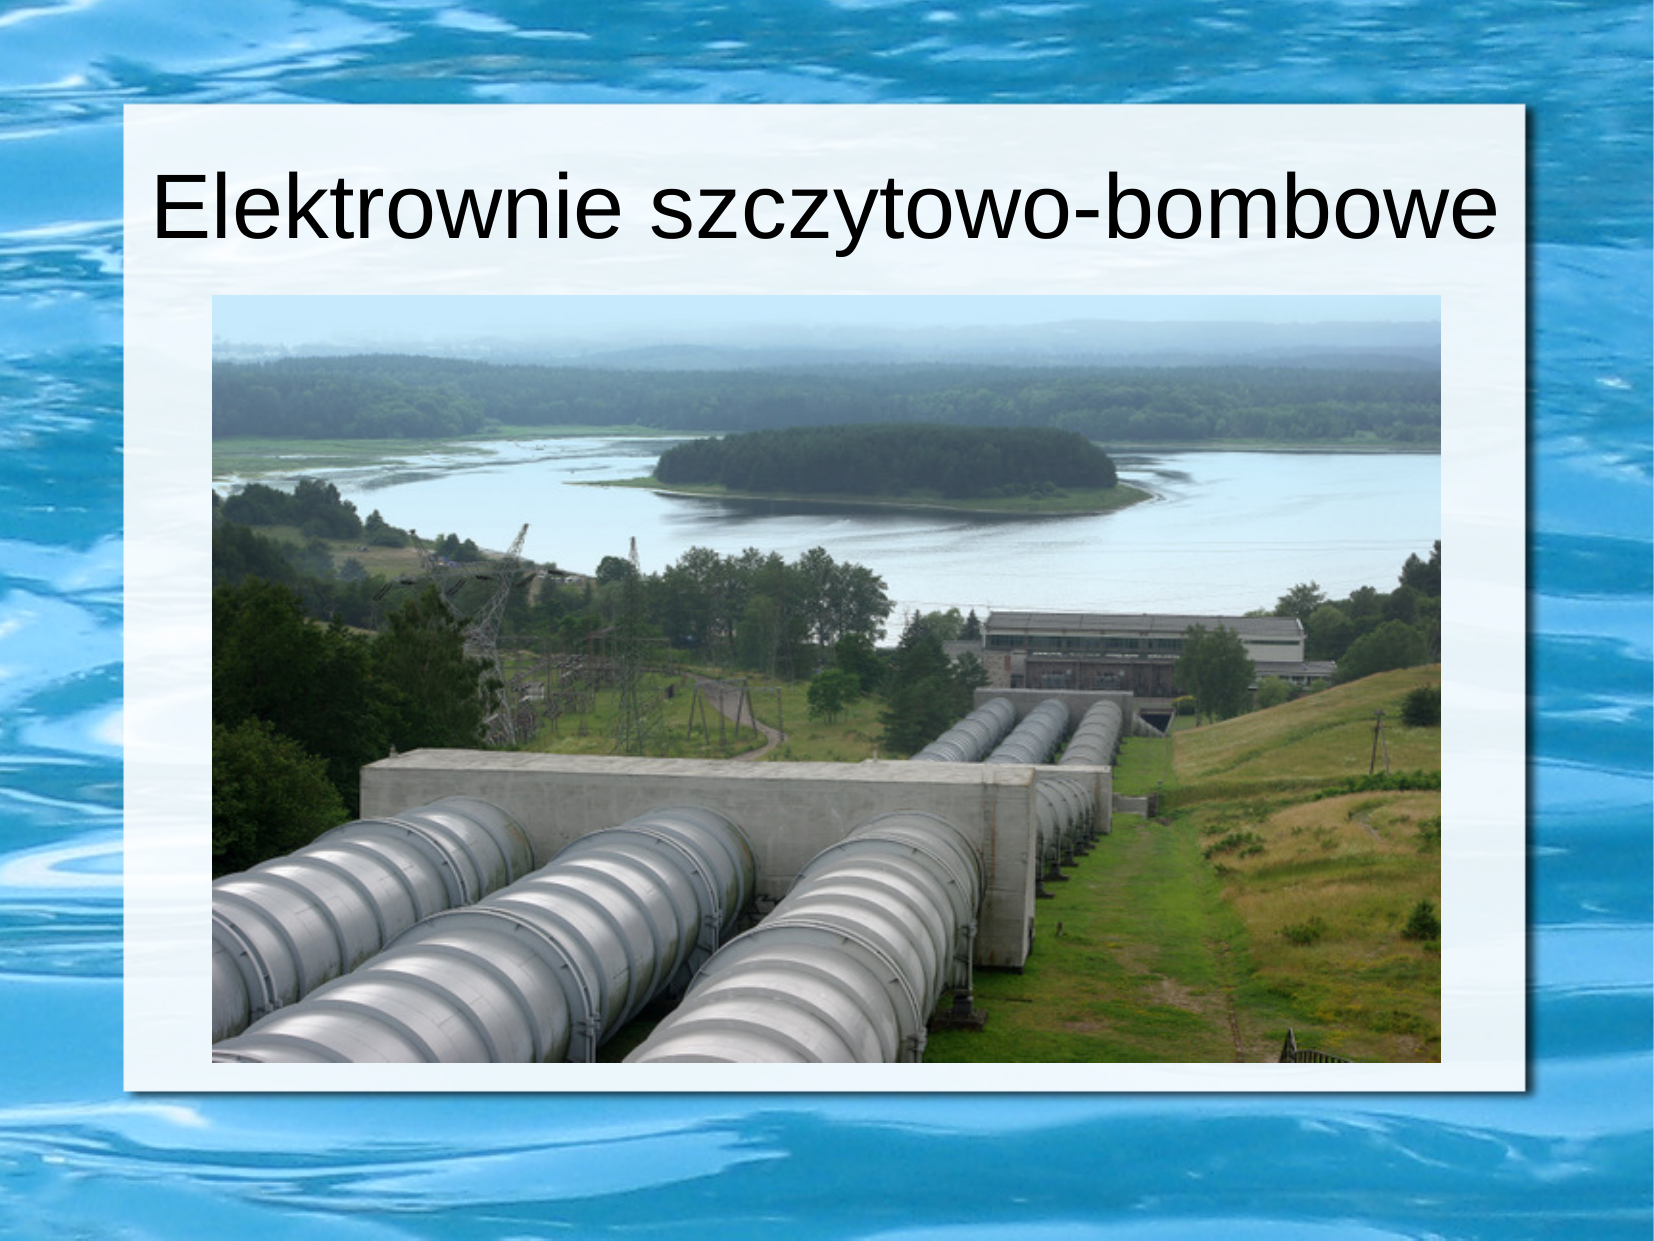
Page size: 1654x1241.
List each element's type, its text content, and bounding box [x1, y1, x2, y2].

picture [0, 0, 1654, 1241]
title Elektrownie szczytowo-bombowe [147, 118, 1506, 296]
